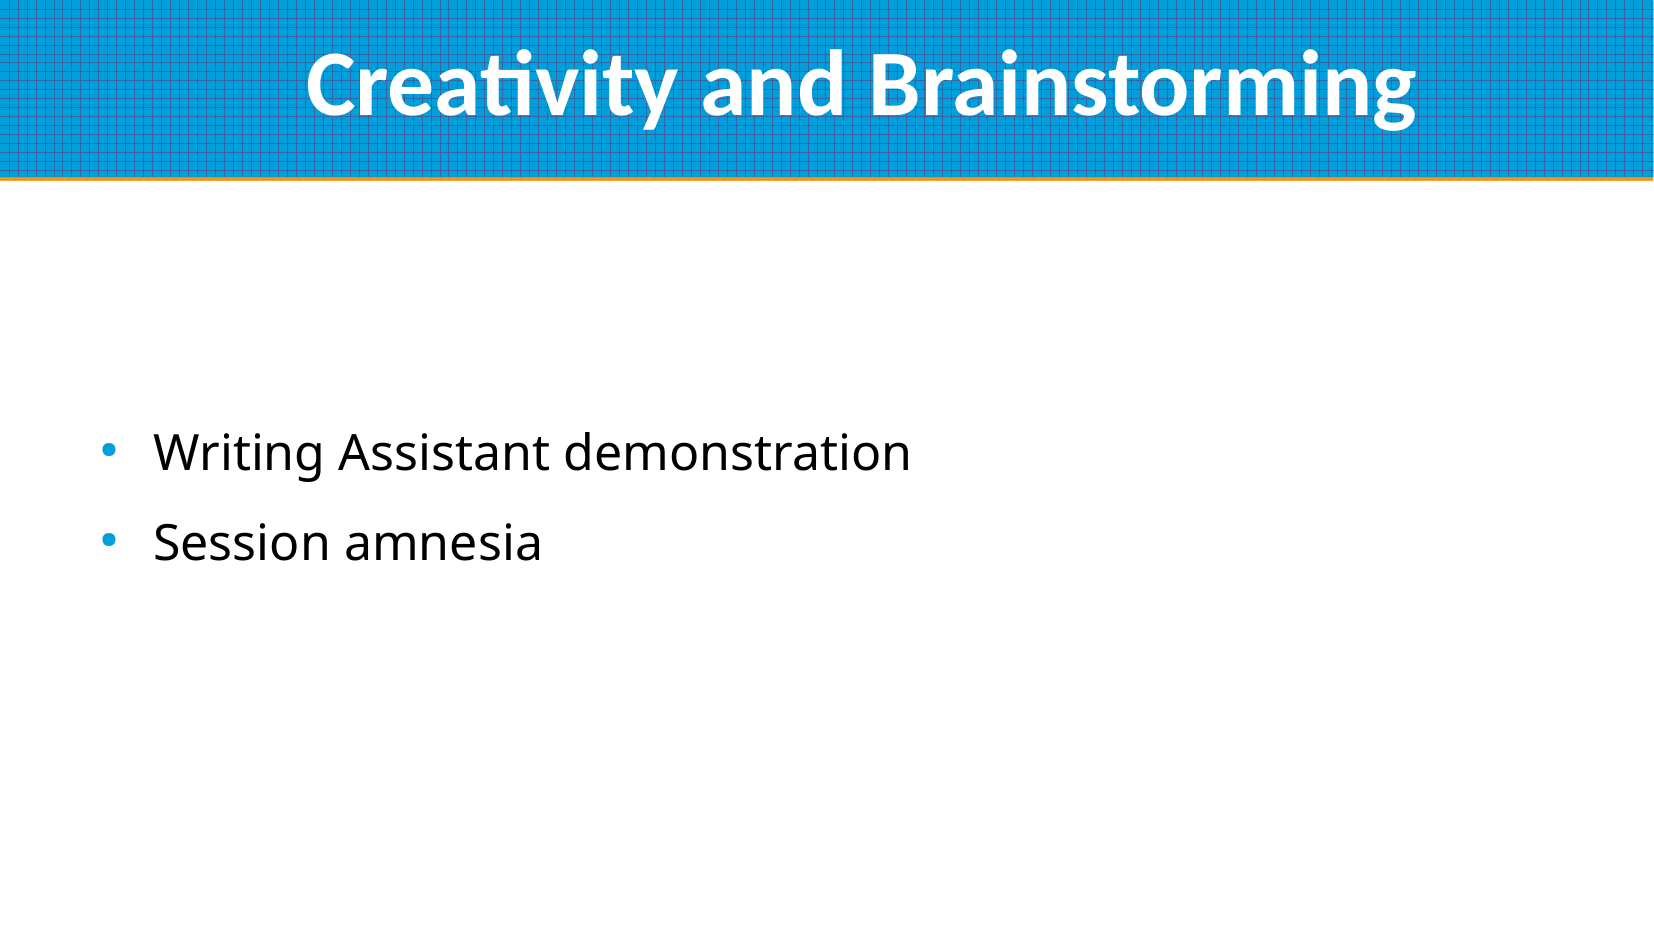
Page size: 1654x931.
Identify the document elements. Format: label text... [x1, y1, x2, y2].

title Creativity and Brainstorming [82, 14, 1571, 171]
list Writing Assistant demonstration Session amnesia [82, 236, 1563, 811]
